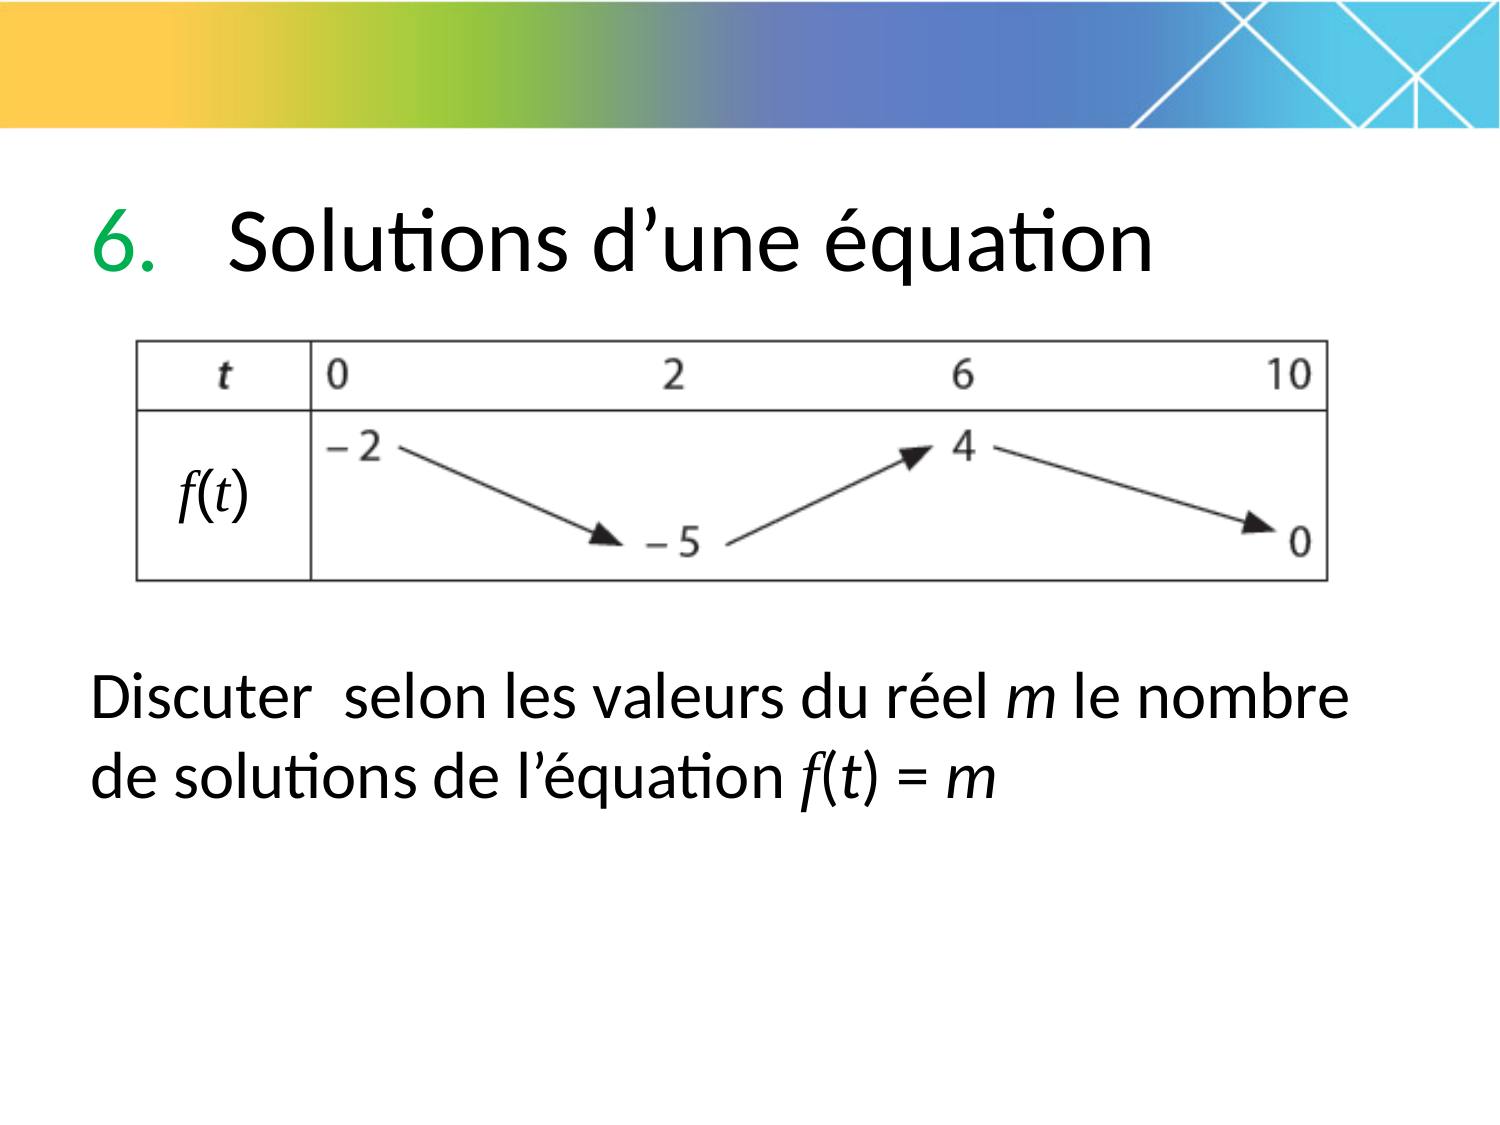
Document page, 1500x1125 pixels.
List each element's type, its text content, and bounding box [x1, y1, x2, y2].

picture [105, 316, 1349, 598]
picture [0, 0, 1500, 130]
title Solutions d’une équation [75, 164, 1426, 305]
list Discuter selon les valeurs du réel m le nombre de solutions de l’équation f(t) = m [75, 644, 1426, 1067]
text_box f(t) [164, 445, 293, 531]
